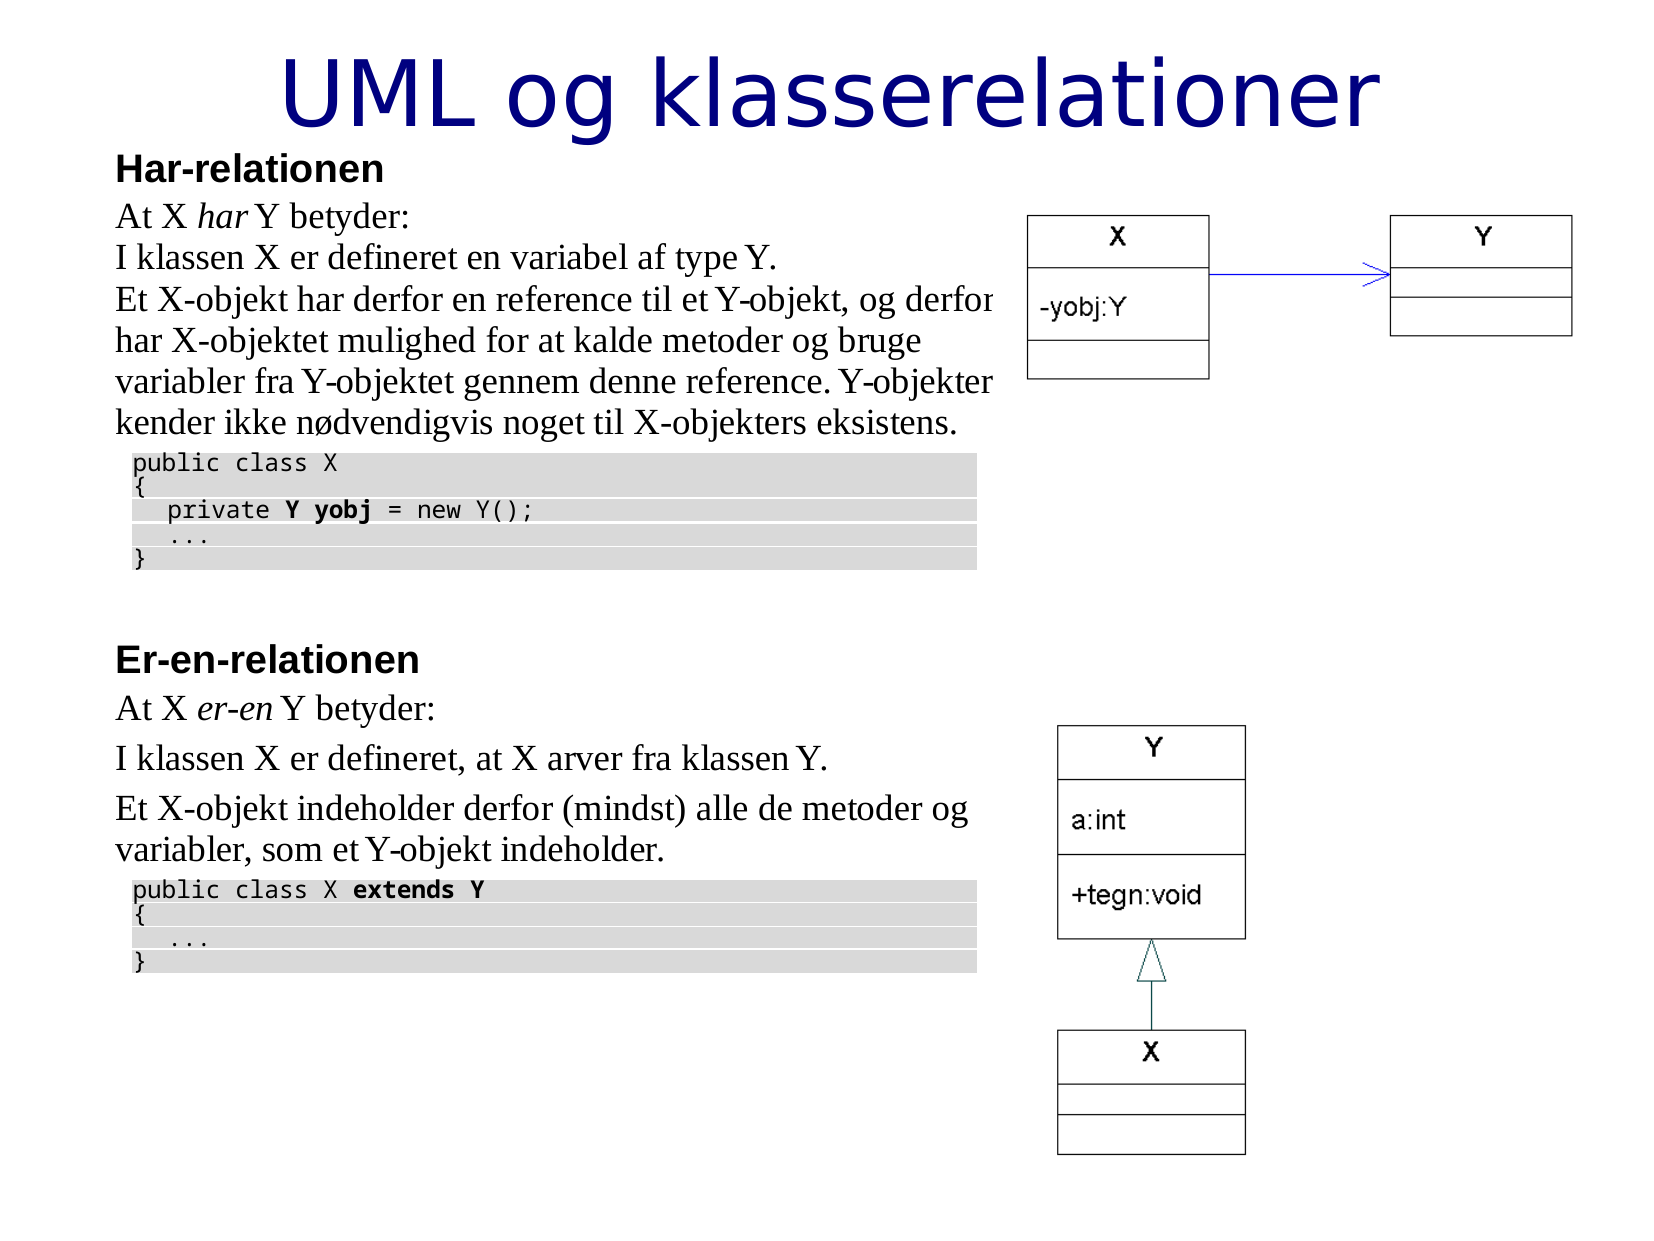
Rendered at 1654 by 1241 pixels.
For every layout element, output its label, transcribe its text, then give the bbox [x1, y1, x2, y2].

picture [993, 181, 1585, 392]
chart [112, 143, 995, 1212]
picture [1022, 690, 1259, 1168]
title UML og klasserelationer [156, 0, 1534, 181]
